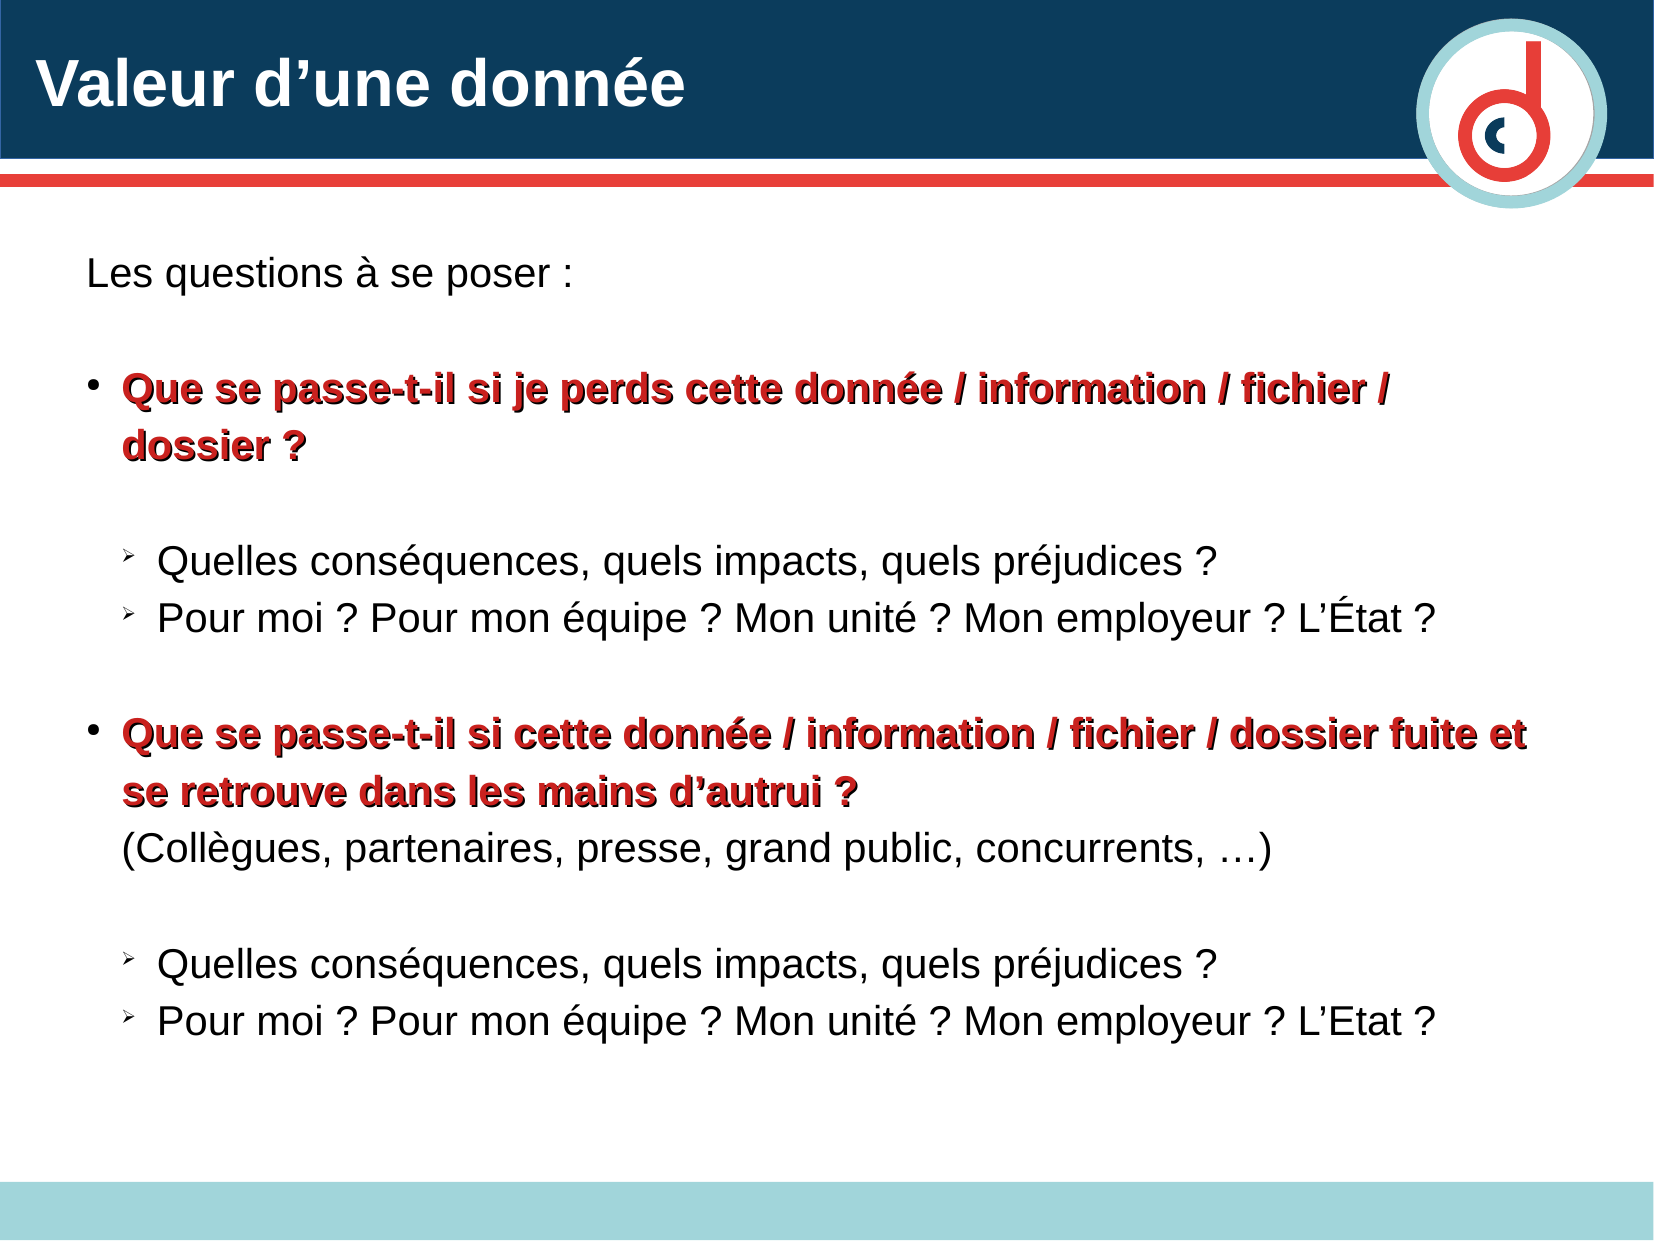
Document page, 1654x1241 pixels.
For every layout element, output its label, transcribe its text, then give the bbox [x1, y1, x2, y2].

title Valeur d’une donnée [35, 11, 1430, 159]
text_box Les questions à se poser : Que se passe-t-il si je perds cette donnée / information / fichier / dossier ? Quelles conséquences, quels impacts, quels préjudices ? Pour moi ? Pour mon équipe ? Mon unité ? Mon employeur ? L’État ? Que se passe-t-il si cette donnée / information / fichier / dossier fuite et se retrouve dans les mains d’autrui ? (Collègues, partenaires, presse, grand public, concurrents, …) Quelles conséquences, quels impacts, quels préjudices ? Pour moi ? Pour mon équipe ? Mon unité ? Mon employeur ? L’Etat ? [71, 230, 1595, 1141]
